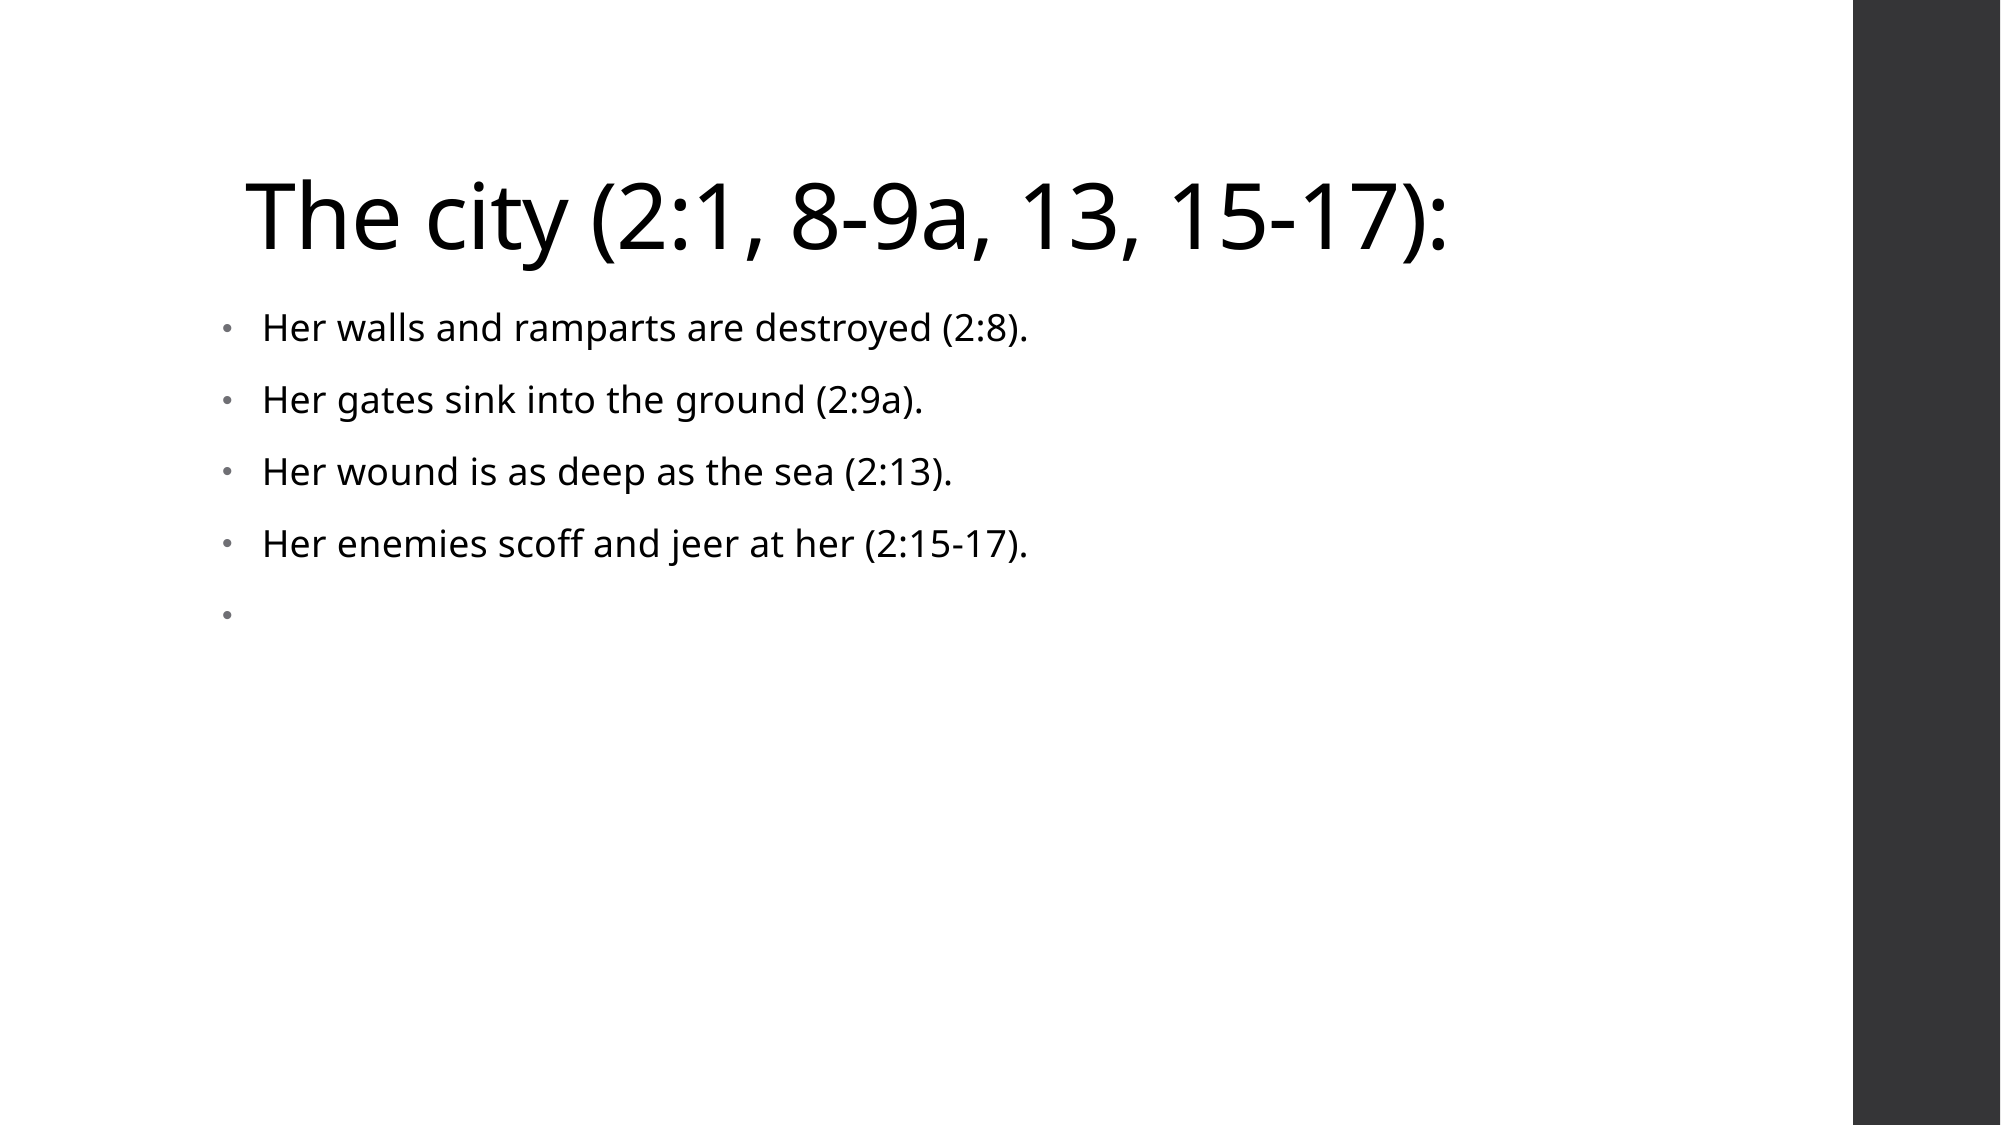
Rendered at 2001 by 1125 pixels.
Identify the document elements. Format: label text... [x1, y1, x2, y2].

title The city (2:1, 8-9a, 13, 15-17): [206, 60, 1797, 278]
list Her walls and ramparts are destroyed (2:8). Her gates sink into the ground (2:9a). Her wound is as deep as the sea (2:13). Her enemies scoff and jeer at her (2:15-17). [206, 299, 1617, 1014]
